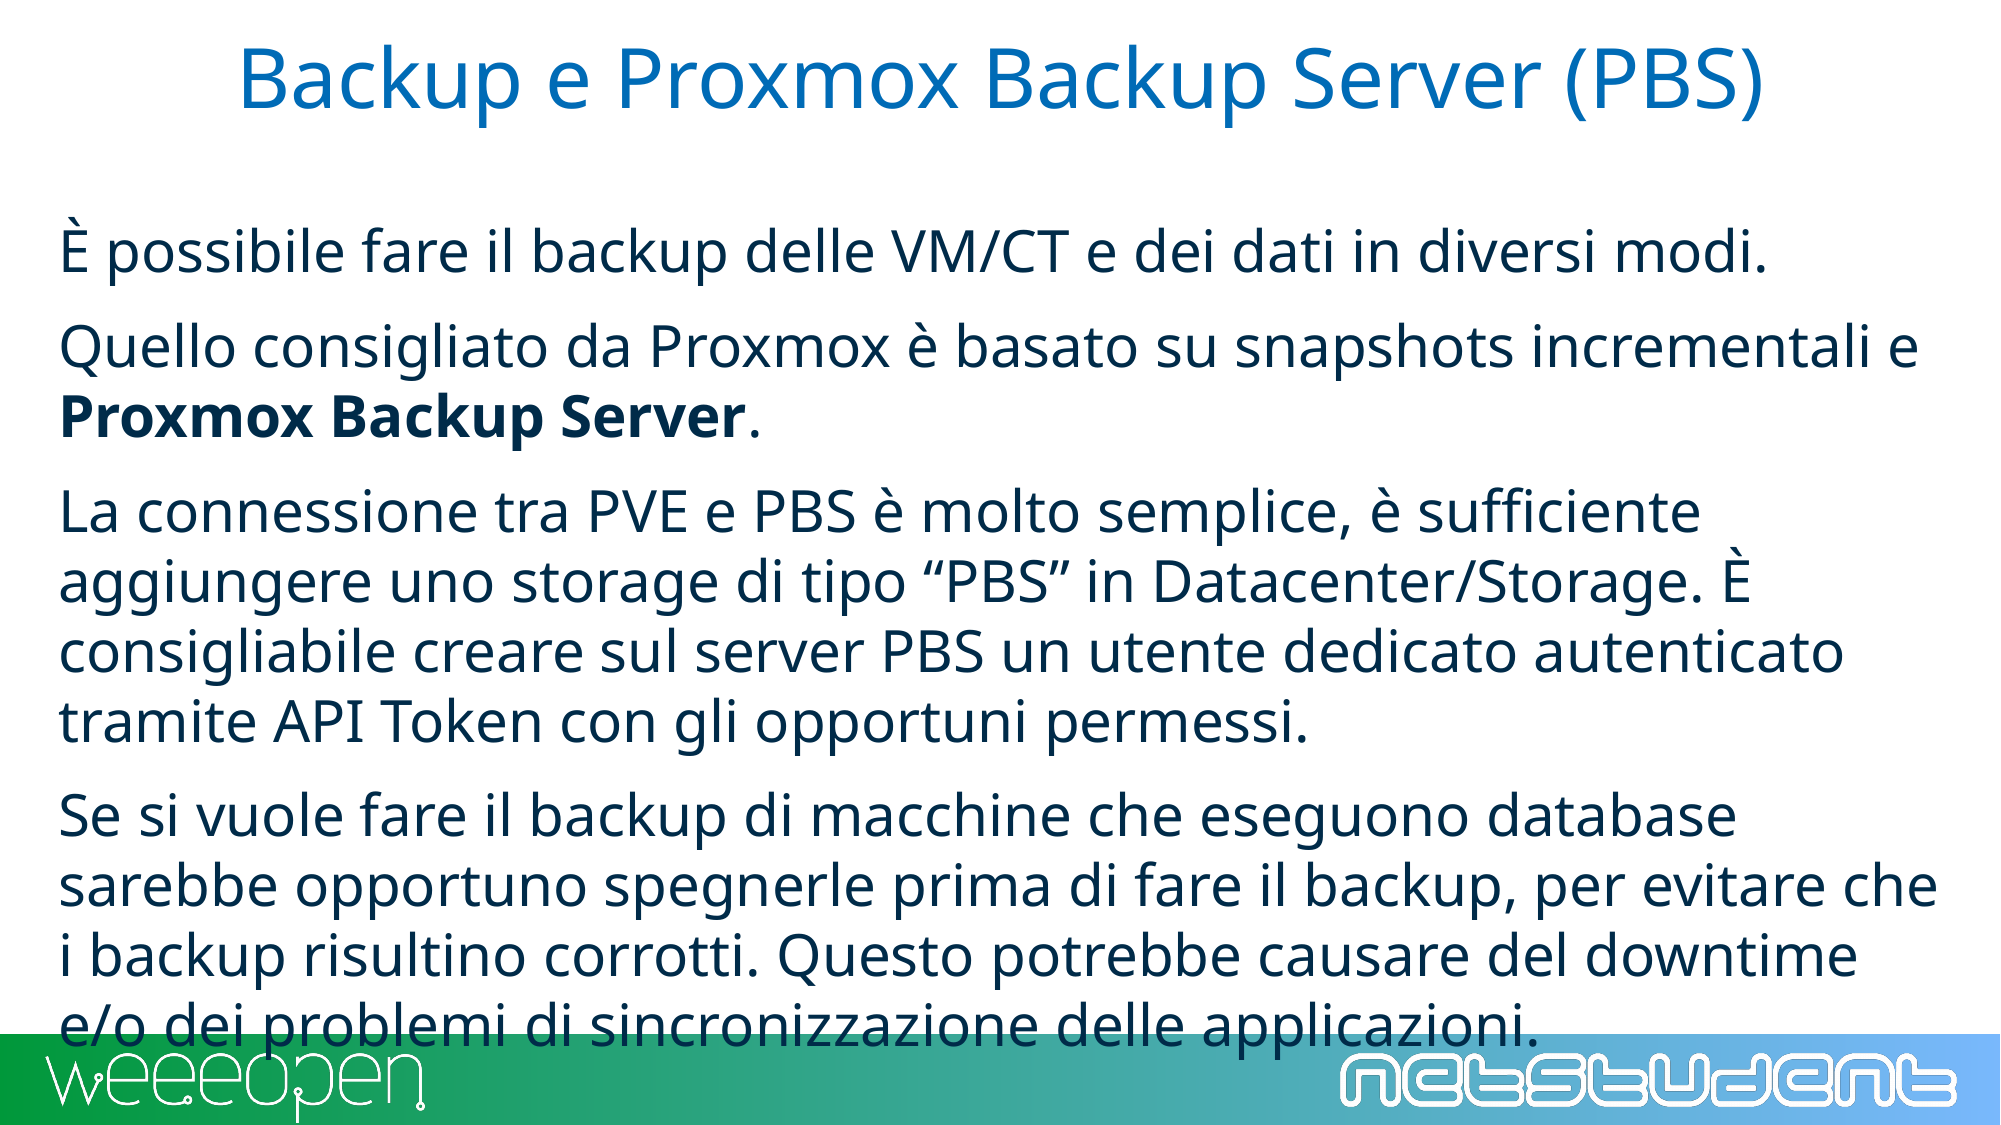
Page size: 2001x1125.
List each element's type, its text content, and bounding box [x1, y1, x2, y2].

picture [45, 1053, 425, 1123]
title Backup e Proxmox Backup Server (PBS) [43, 29, 1959, 206]
picture [1340, 1053, 1957, 1107]
list È possibile fare il backup delle VM/CT e dei dati in diversi modi. Quello consigliato da Proxmox è basato su snapshots incrementali e Proxmox Backup Server. La connessione tra PVE e PBS è molto semplice, è sufficiente aggiungere uno storage di tipo “PBS” in Datacenter/Storage. È consigliabile creare sul server PBS un utente dedicato autenticato tramite API Token con gli opportuni permessi. Se si vuole fare il backup di macchine che eseguono database sarebbe opportuno spegnerle prima di fare il backup, per evitare che i backup risultino corrotti. Questo potrebbe causare del downtime e/o dei problemi di sincronizzazione delle applicazioni. [43, 206, 1959, 916]
